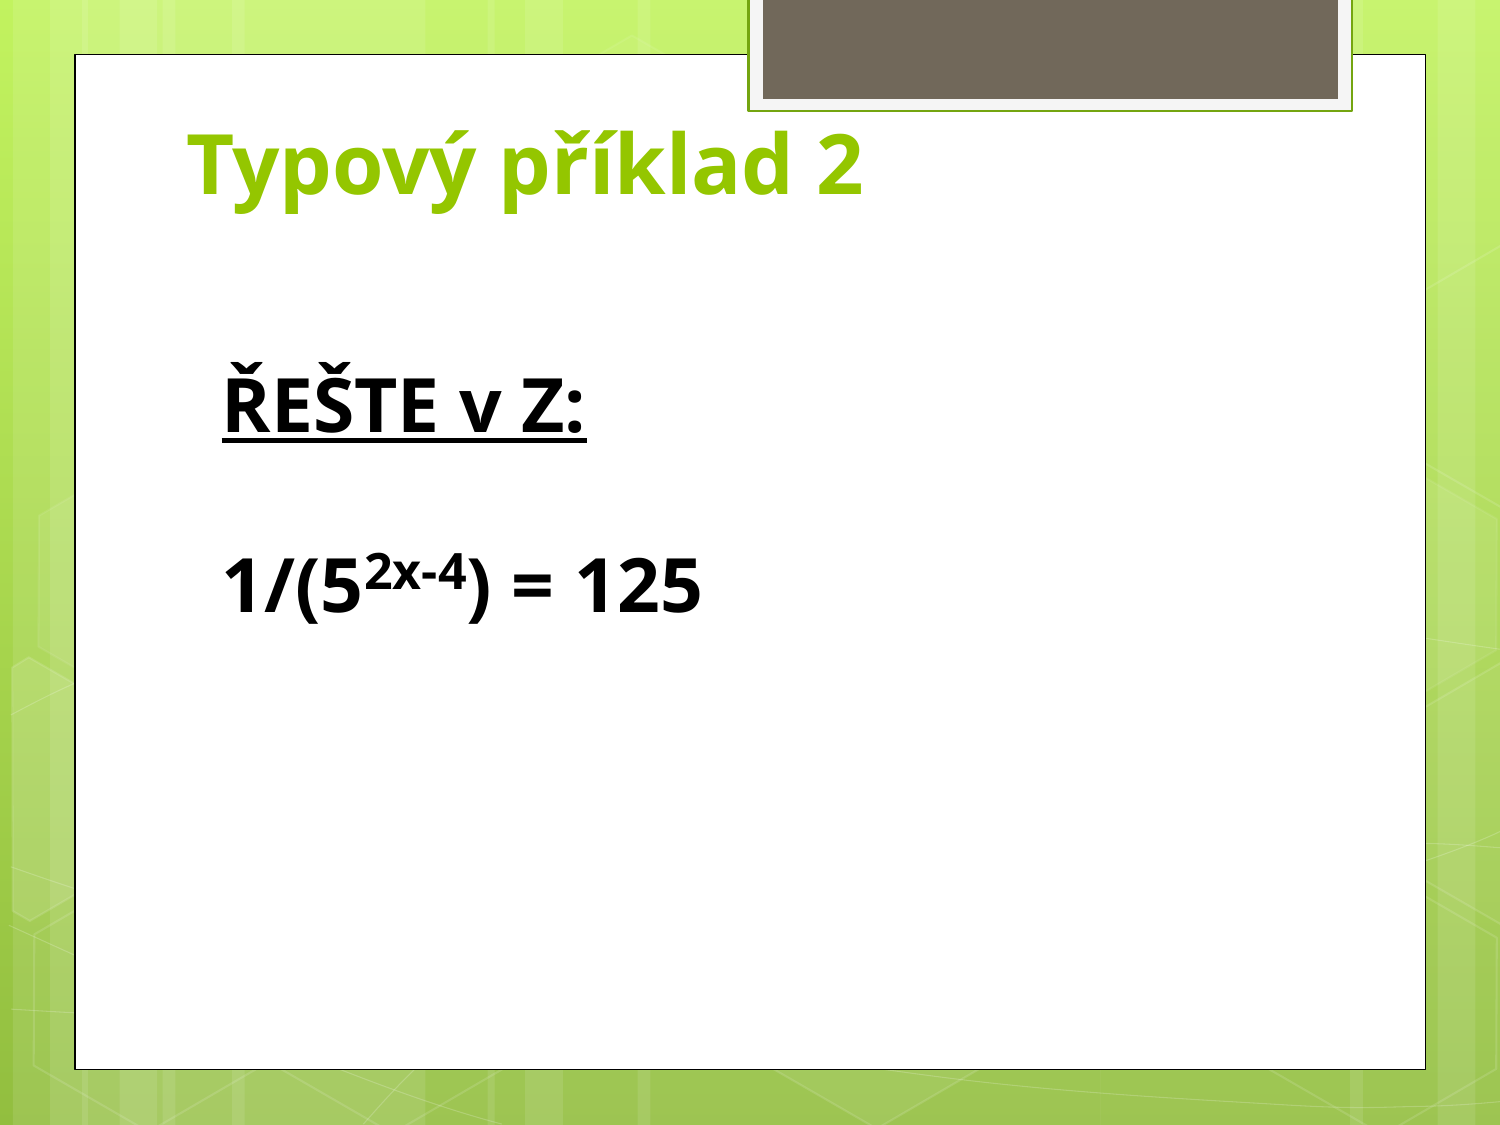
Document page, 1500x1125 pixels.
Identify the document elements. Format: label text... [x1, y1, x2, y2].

text_box ŘEŠTE v Z: 1/(52x-4) = 125 [207, 350, 1258, 635]
title Typový příklad 2 [171, 30, 1415, 219]
